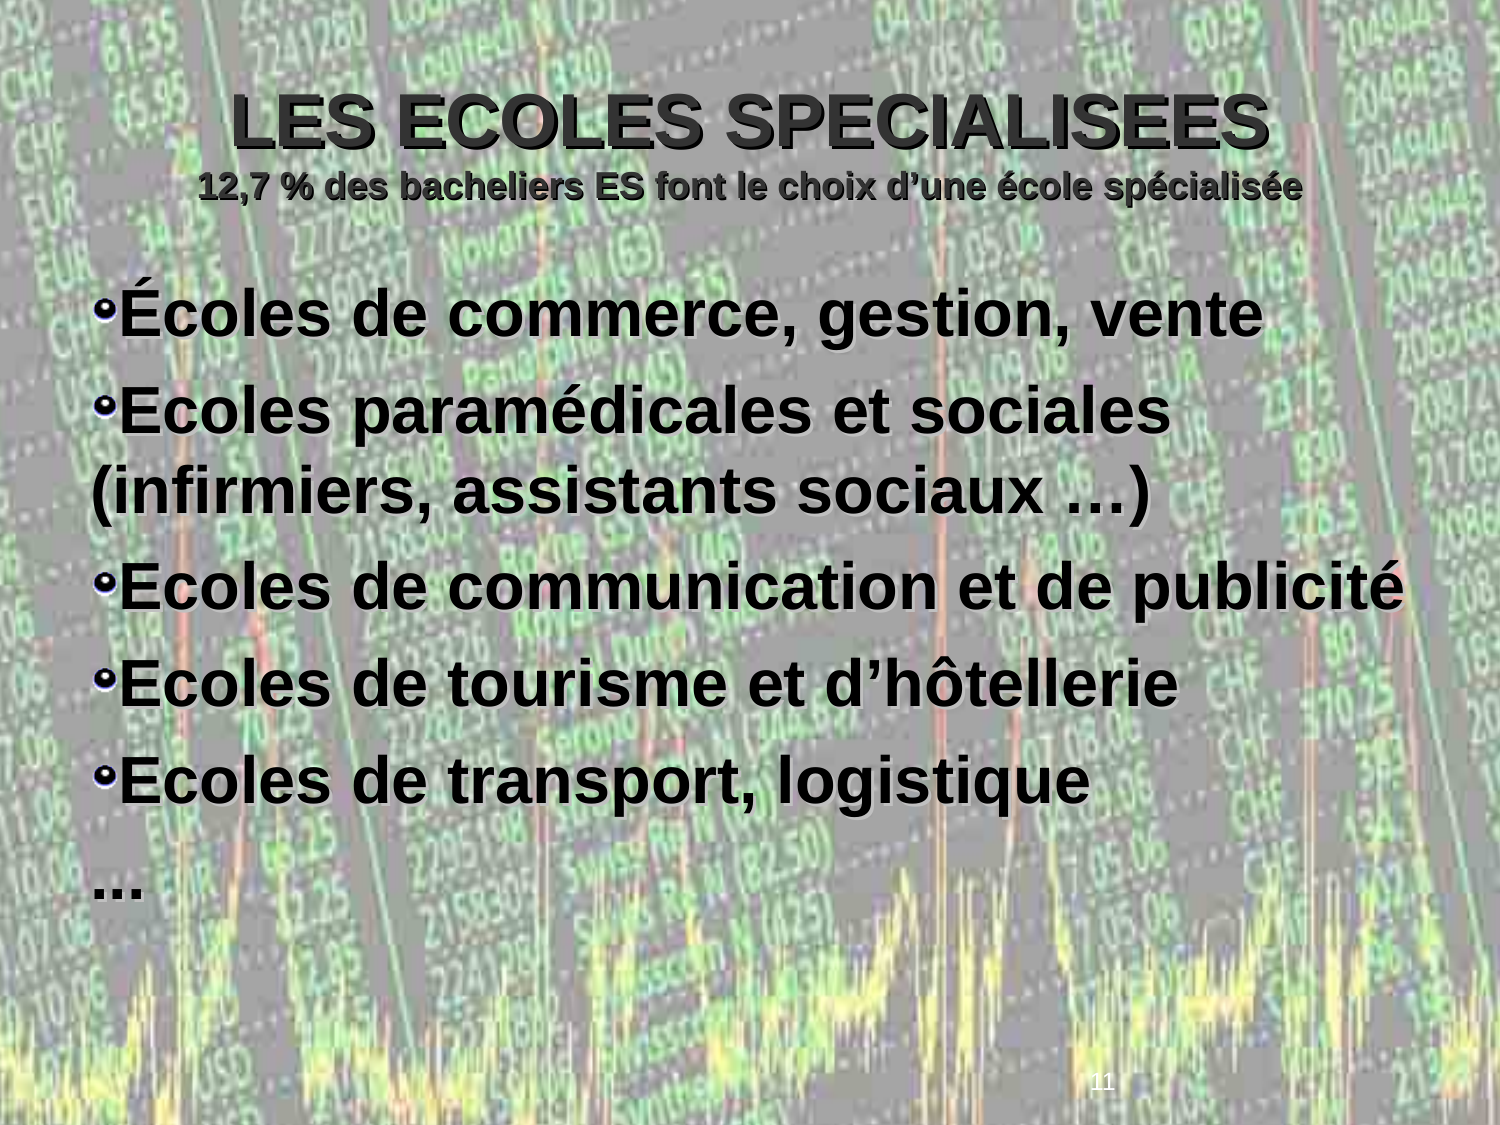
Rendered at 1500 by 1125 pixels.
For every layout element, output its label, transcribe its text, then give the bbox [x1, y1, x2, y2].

title LES ECOLES SPECIALISEES 12,7 % des bacheliers ES font le choix d’une école spécialisée [75, 45, 1426, 233]
list Écoles de commerce, gestion, vente Ecoles paramédicales et sociales (infirmiers, assistants sociaux …) Ecoles de communication et de publicité Ecoles de tourisme et d’hôtellerie Ecoles de transport, logistique ... [75, 262, 1426, 1006]
picture [0, 0, 1500, 1125]
text_box <numéro> [1074, 1024, 1426, 1104]
